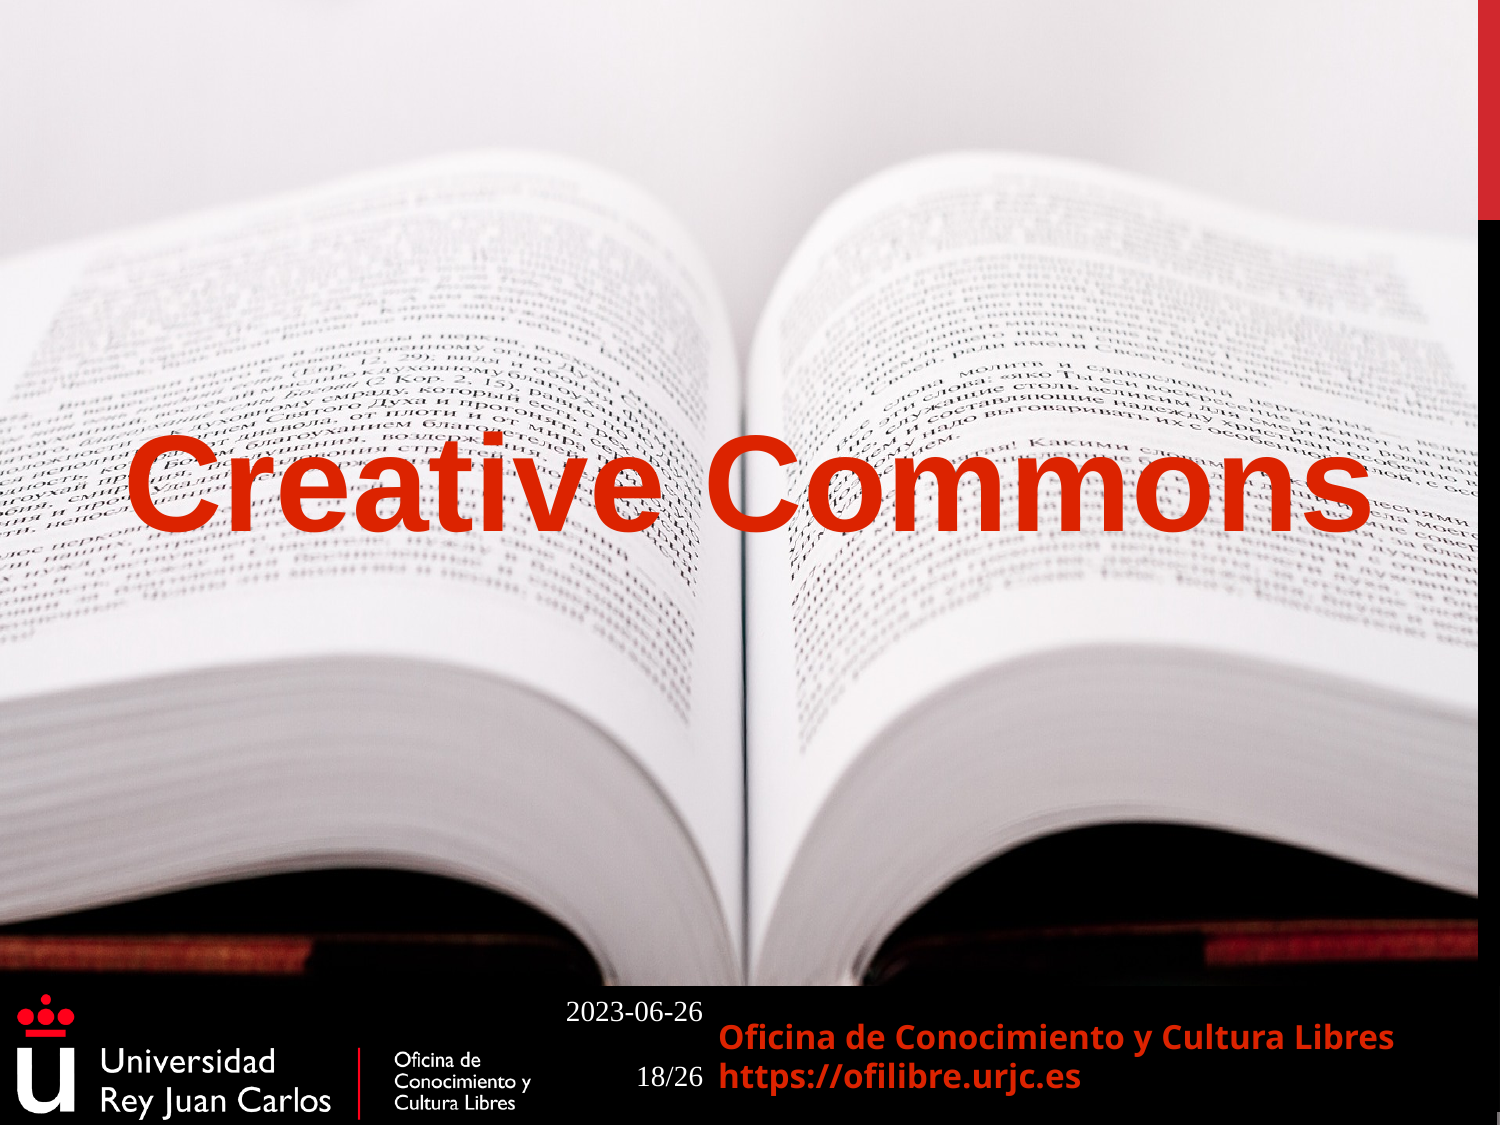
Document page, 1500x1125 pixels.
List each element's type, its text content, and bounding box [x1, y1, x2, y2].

picture [0, 0, 1478, 986]
title Creative Commons [75, 389, 1425, 578]
picture [17, 994, 531, 1120]
